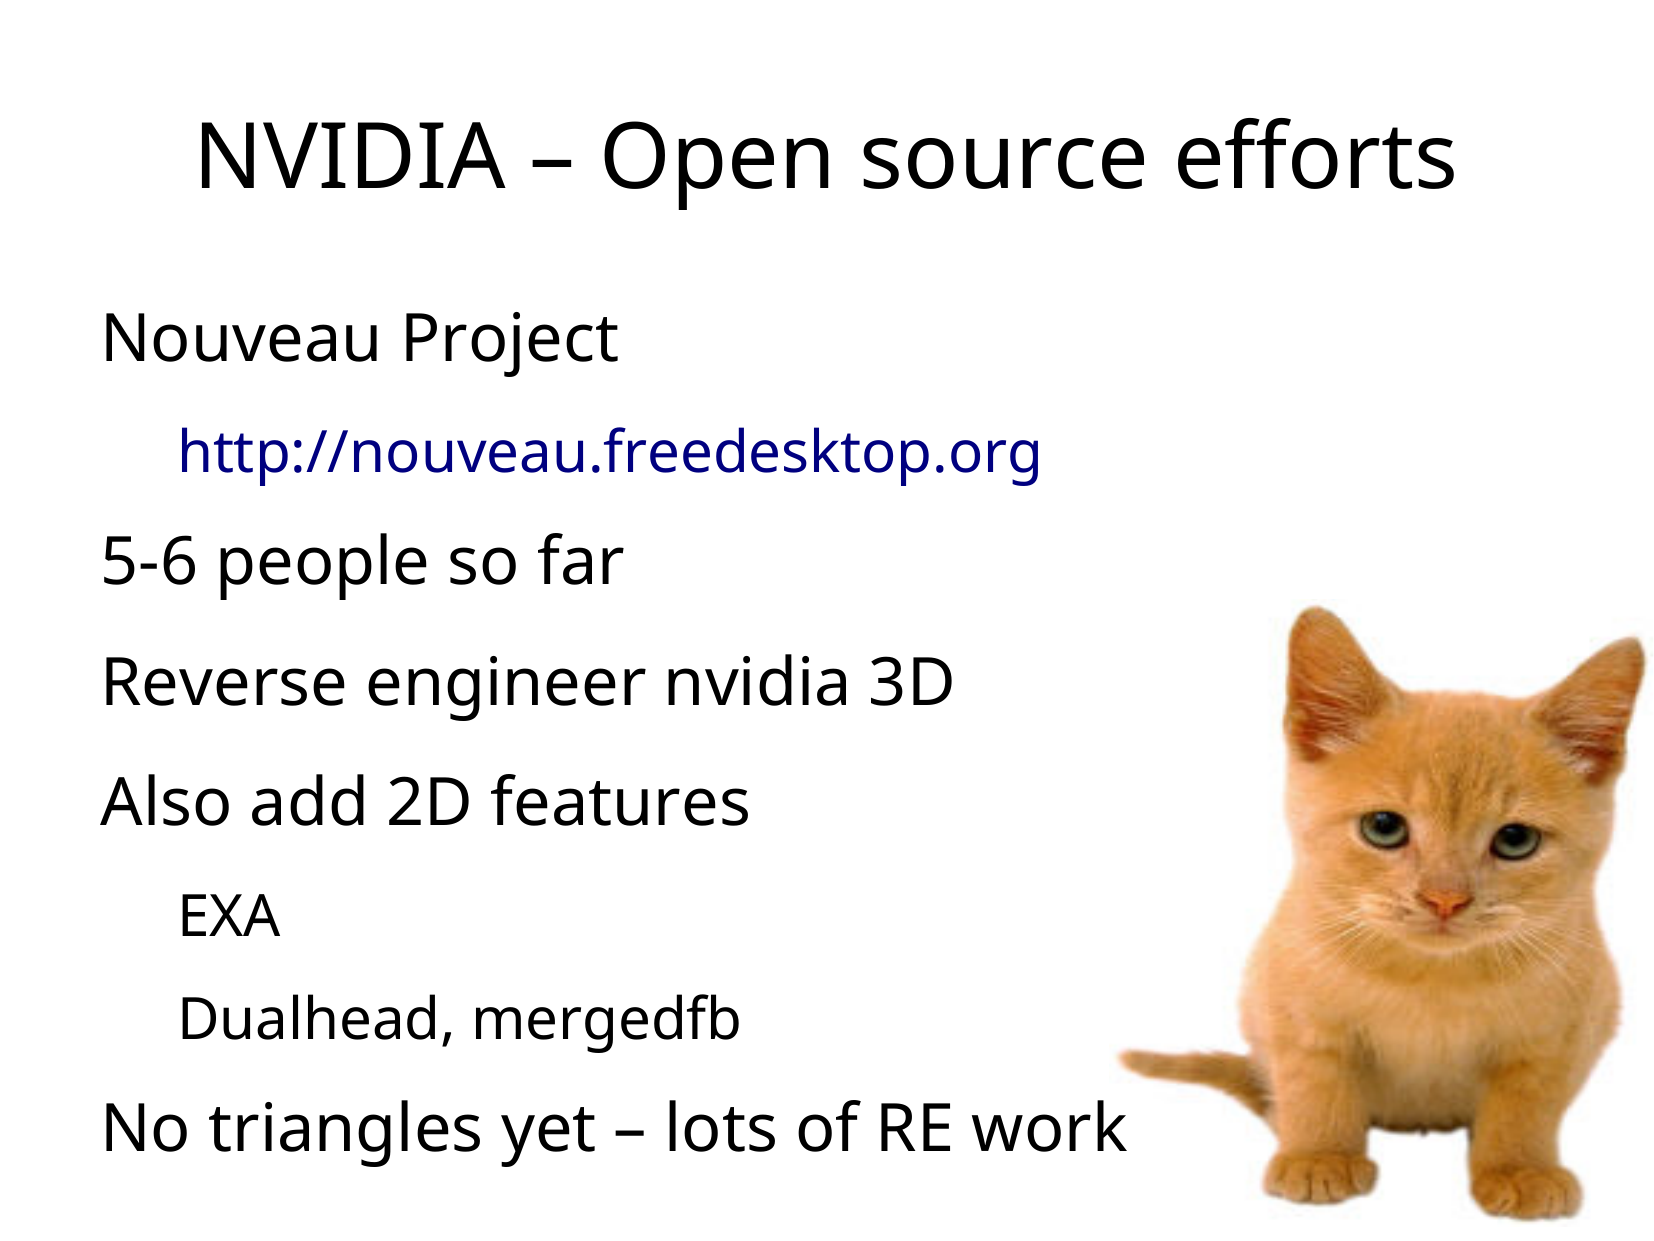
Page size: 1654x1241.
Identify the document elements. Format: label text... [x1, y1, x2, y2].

title NVIDIA – Open source efforts [82, 49, 1571, 257]
picture [1109, 599, 1654, 1227]
list Nouveau Project http://nouveau.freedesktop.org 5-6 people so far Reverse engineer nvidia 3D Also add 2D features EXA Dualhead, mergedfb No triangles yet – lots of RE work [82, 290, 1571, 1109]
